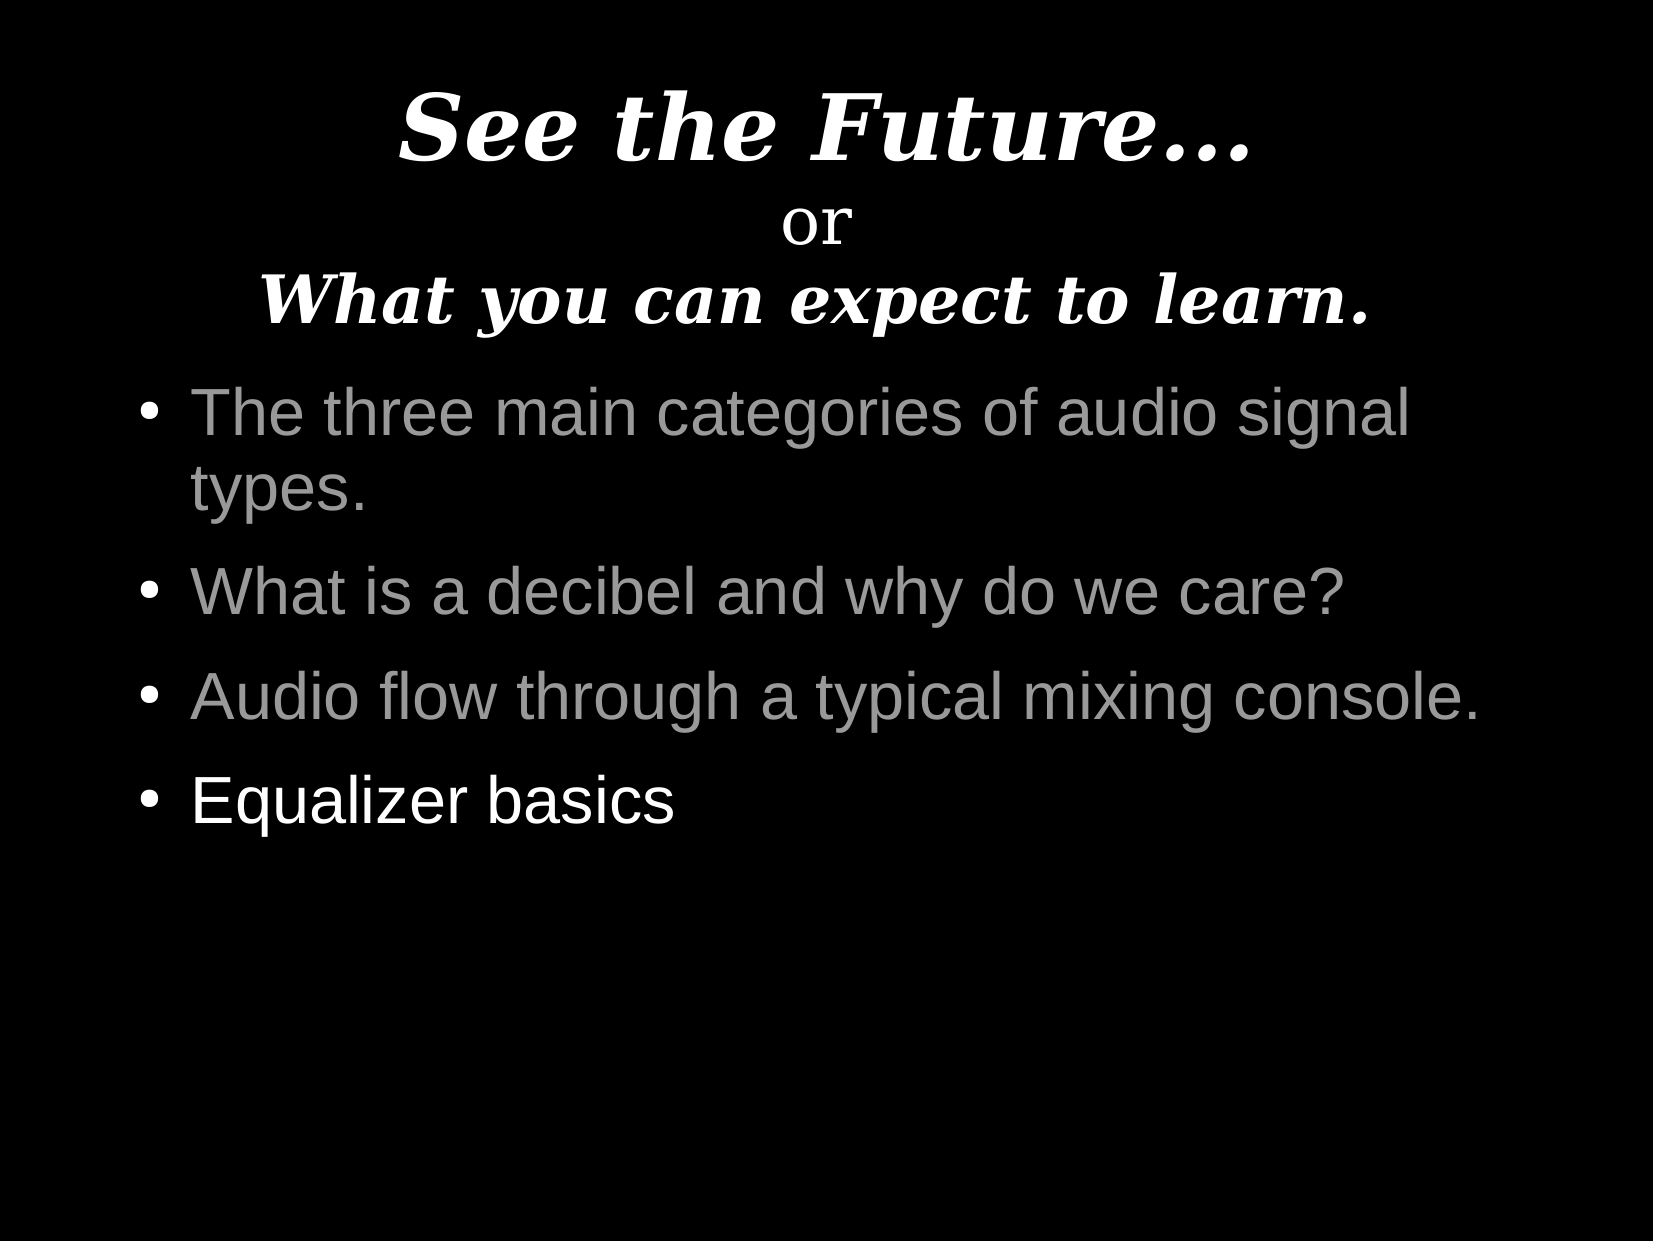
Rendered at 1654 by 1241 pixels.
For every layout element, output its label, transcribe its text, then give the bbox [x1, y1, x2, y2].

title See the Future... or What you can expect to learn. [121, 74, 1533, 339]
list The three main categories of audio signal types. What is a decibel and why do we care? Audio flow through a typical mixing console. Equalizer basics [120, 375, 1536, 1158]
